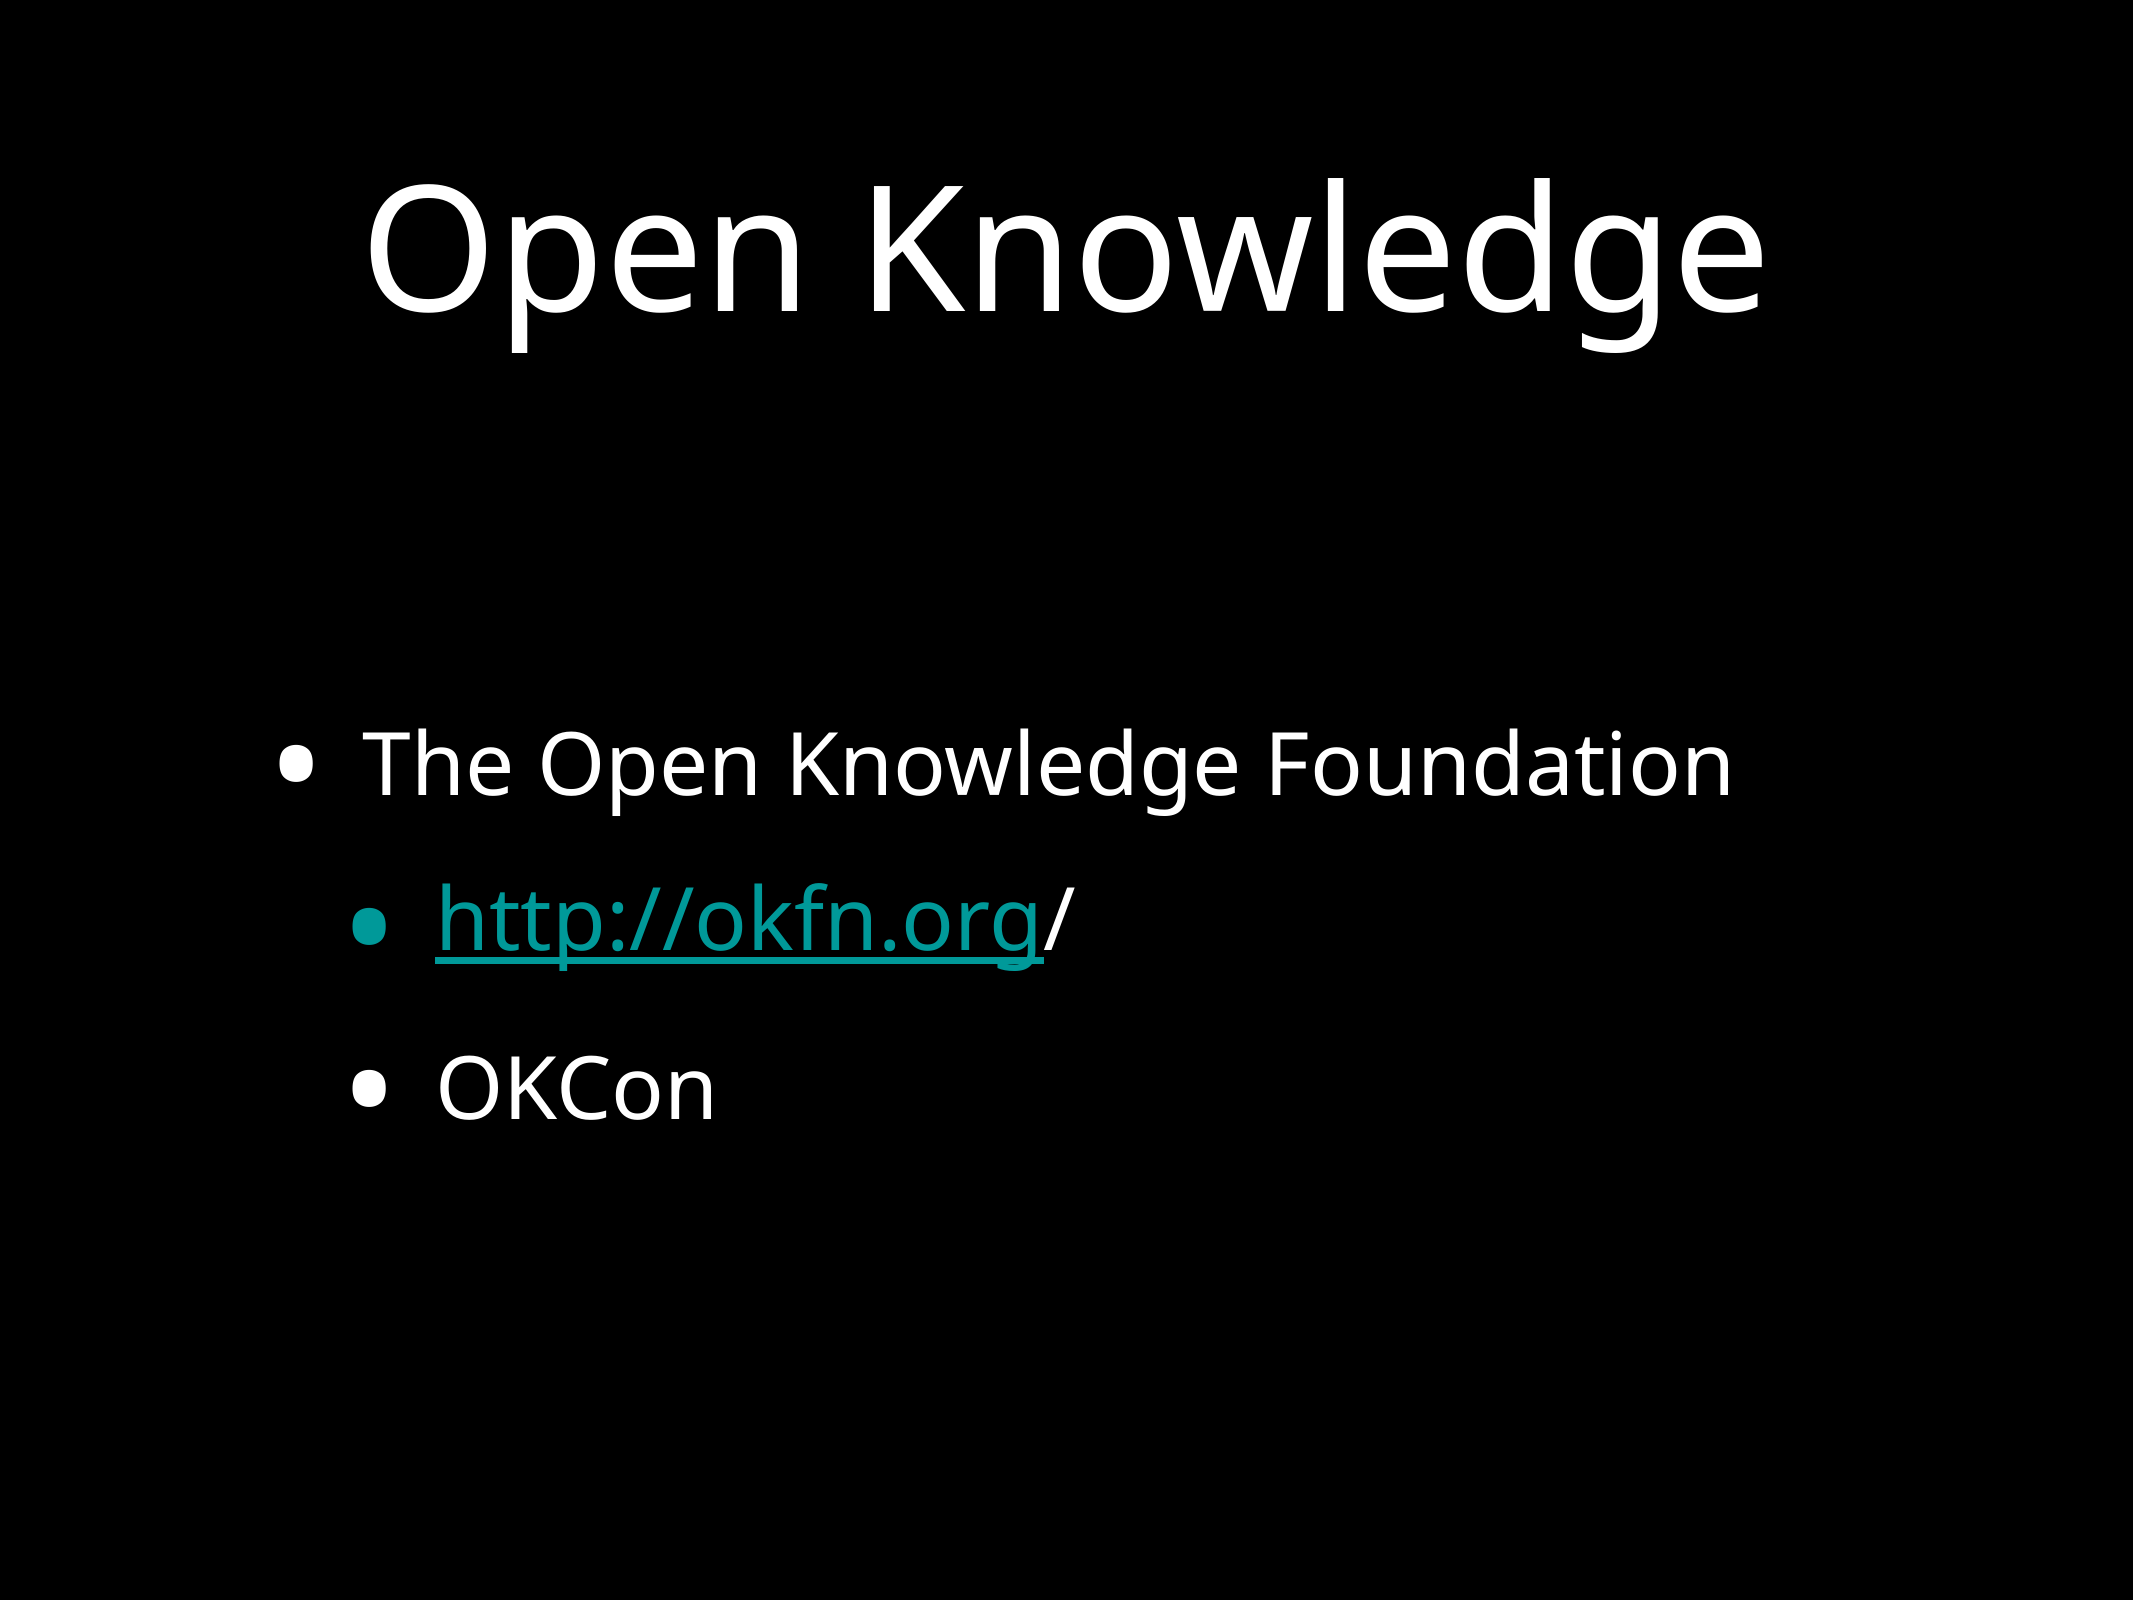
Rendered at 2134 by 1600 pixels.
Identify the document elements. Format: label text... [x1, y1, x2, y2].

list The Open Knowledge Foundation http://okfn.org/ OKCon [208, 454, 1925, 1392]
title Open Knowledge [208, 41, 1925, 442]
